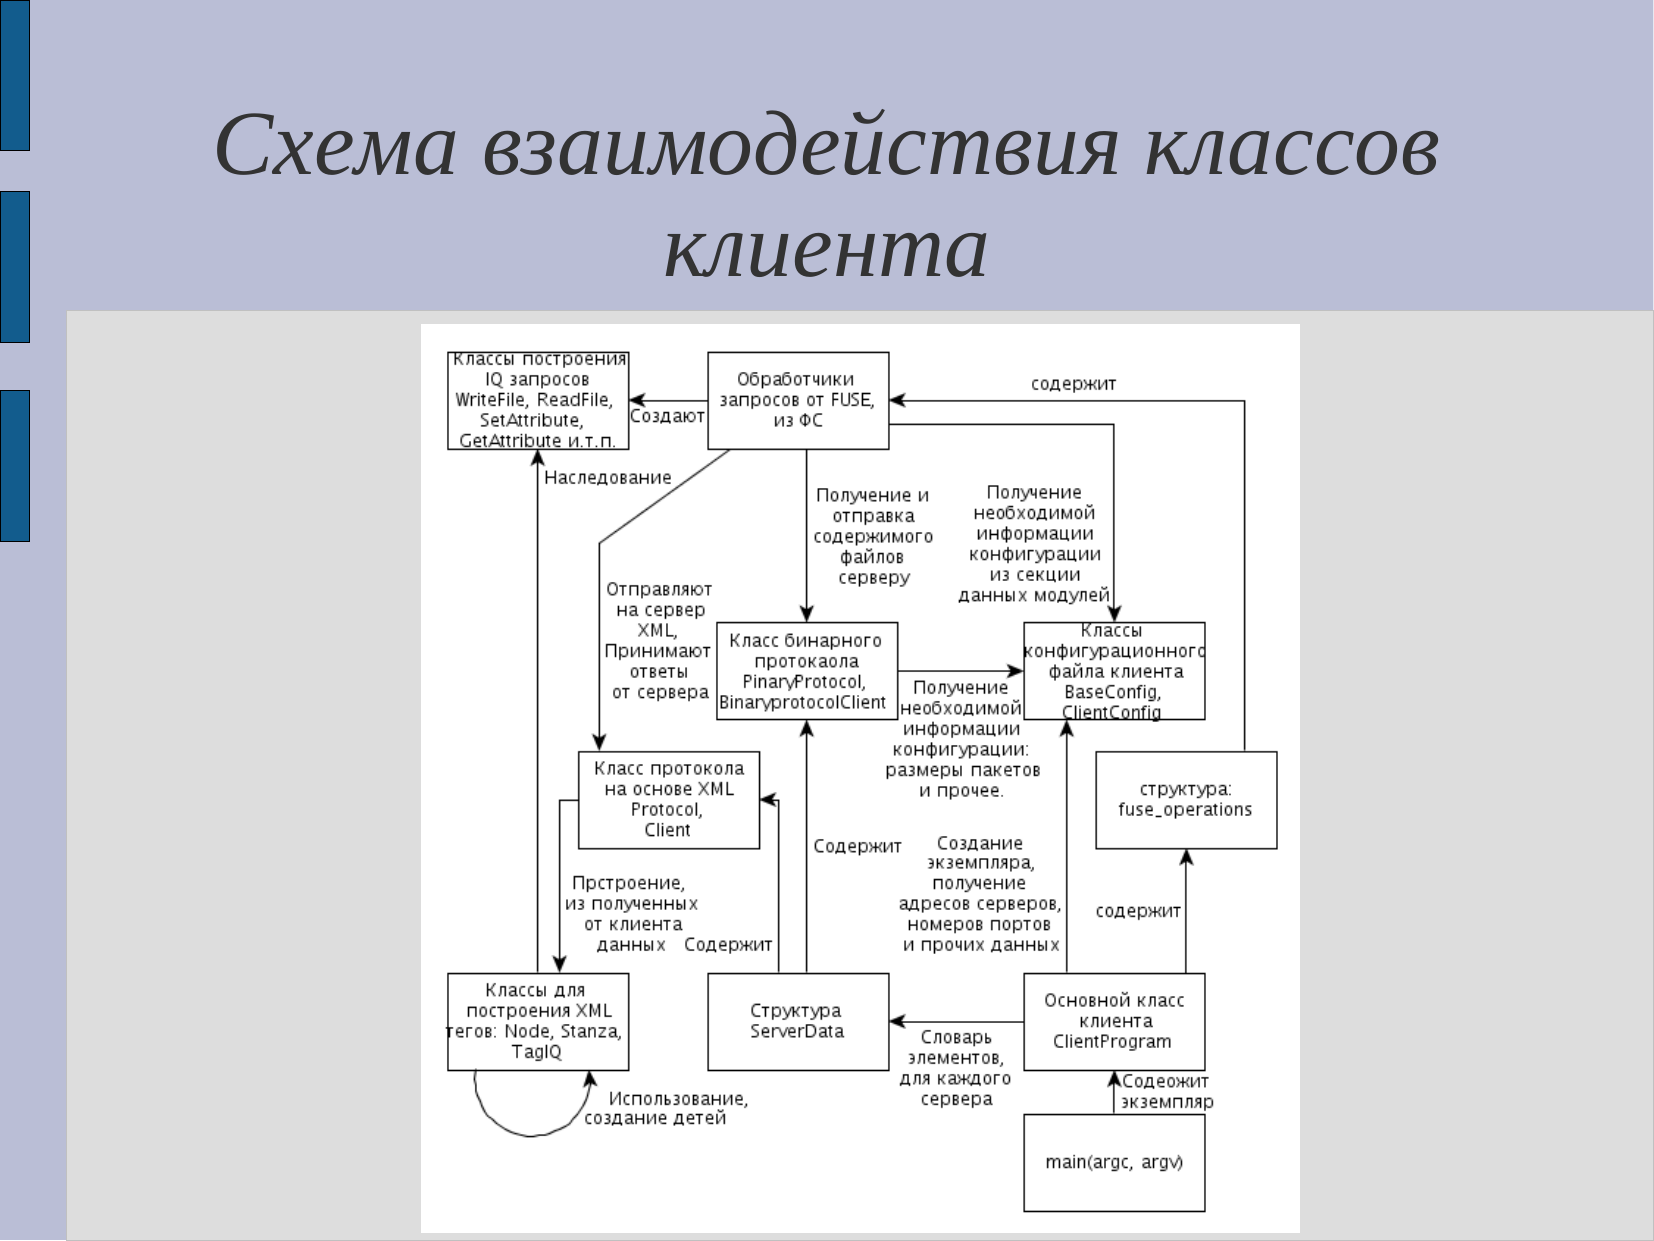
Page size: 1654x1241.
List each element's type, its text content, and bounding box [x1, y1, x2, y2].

title Схема взаимодействия классов клиента [121, 84, 1534, 305]
picture [421, 324, 1300, 1234]
